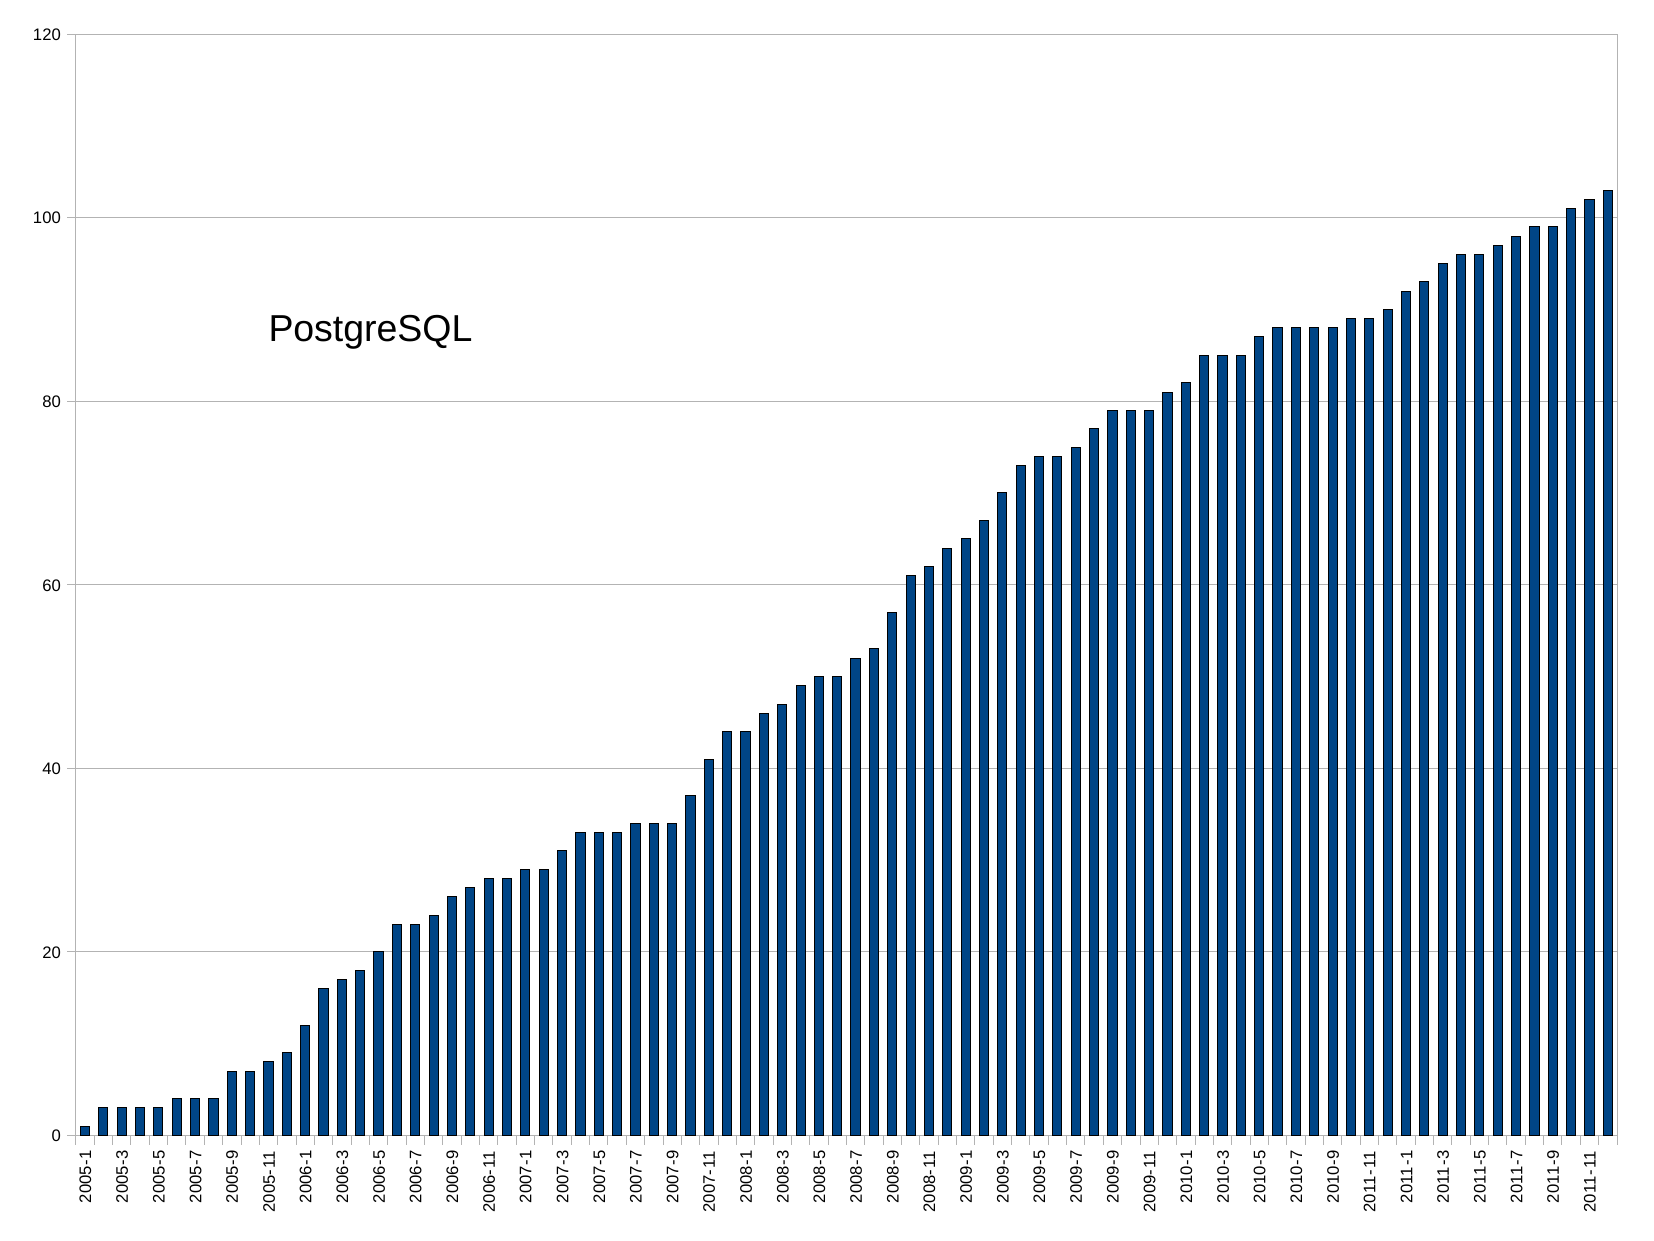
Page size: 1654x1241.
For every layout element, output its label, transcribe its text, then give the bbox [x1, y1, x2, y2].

chart [0, 0, 1651, 1238]
text_box PostgreSQL [253, 300, 488, 357]
